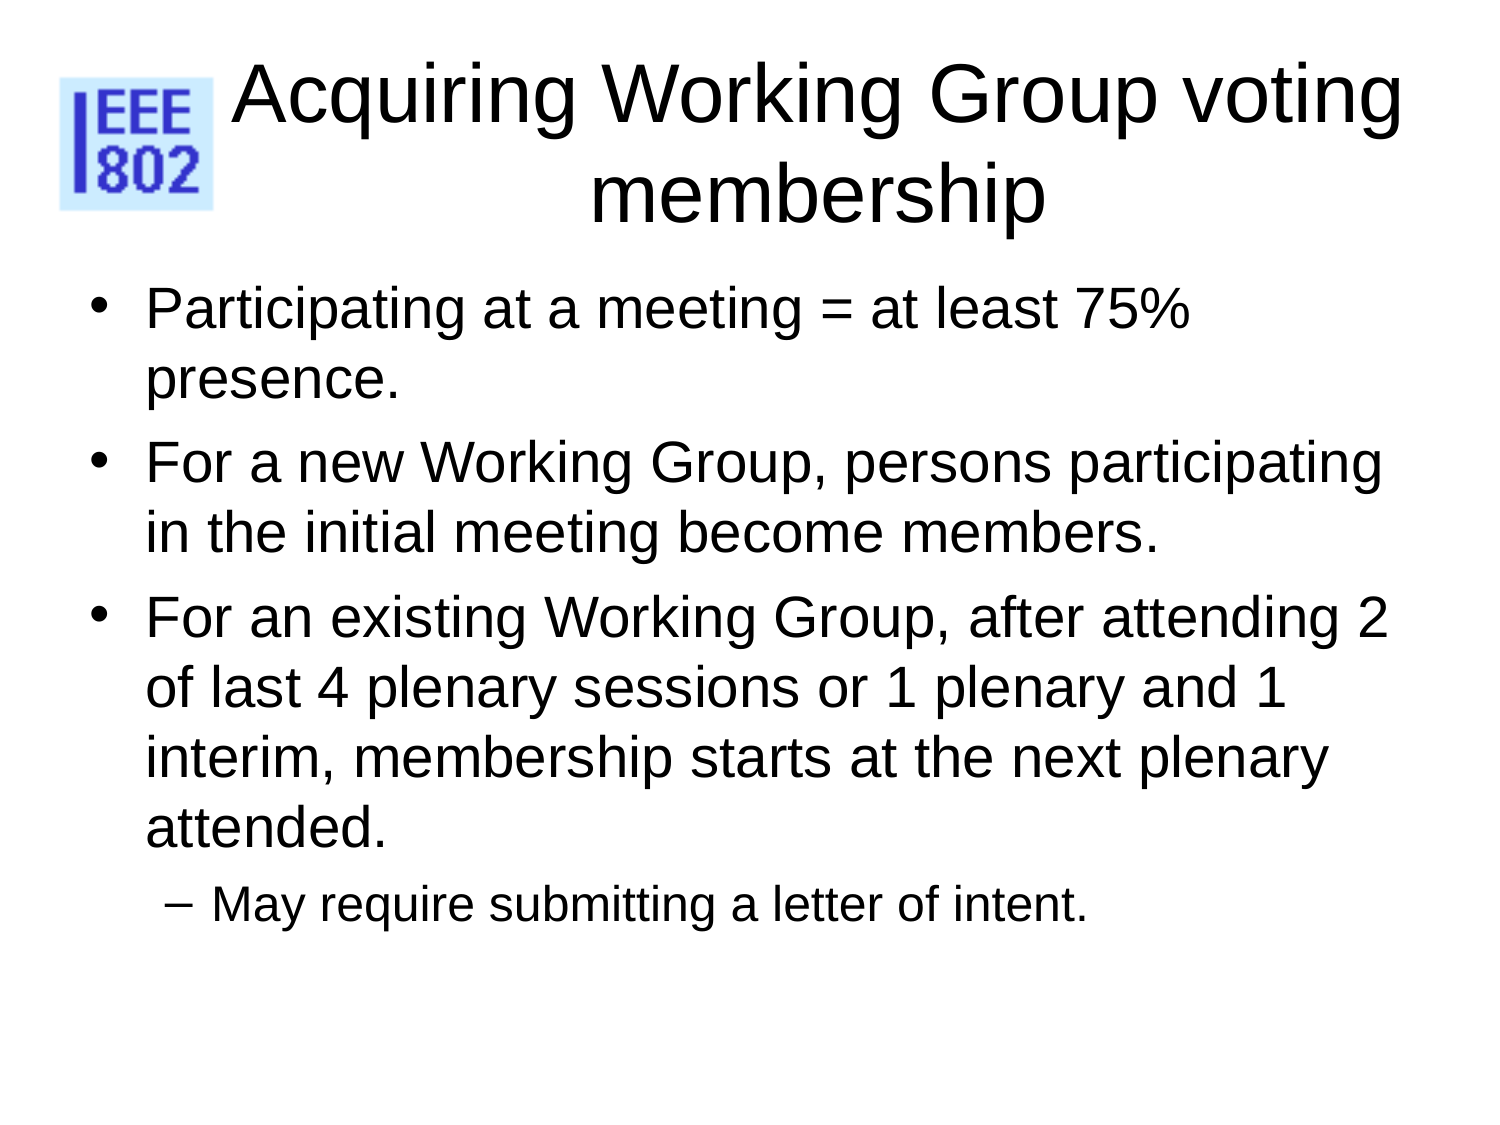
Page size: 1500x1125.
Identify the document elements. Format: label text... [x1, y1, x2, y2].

picture [37, 49, 232, 250]
text_box Participating at a meeting = at least 75% presence. For a new Working Group, persons participating in the initial meeting become members. For an existing Working Group, after attending 2 of last 4 plenary sessions or 1 plenary and 1 interim, membership starts at the next plenary attended. May require submitting a letter of intent. [74, 262, 1425, 1005]
text_box Acquiring Working Group voting membership [212, 31, 1425, 247]
